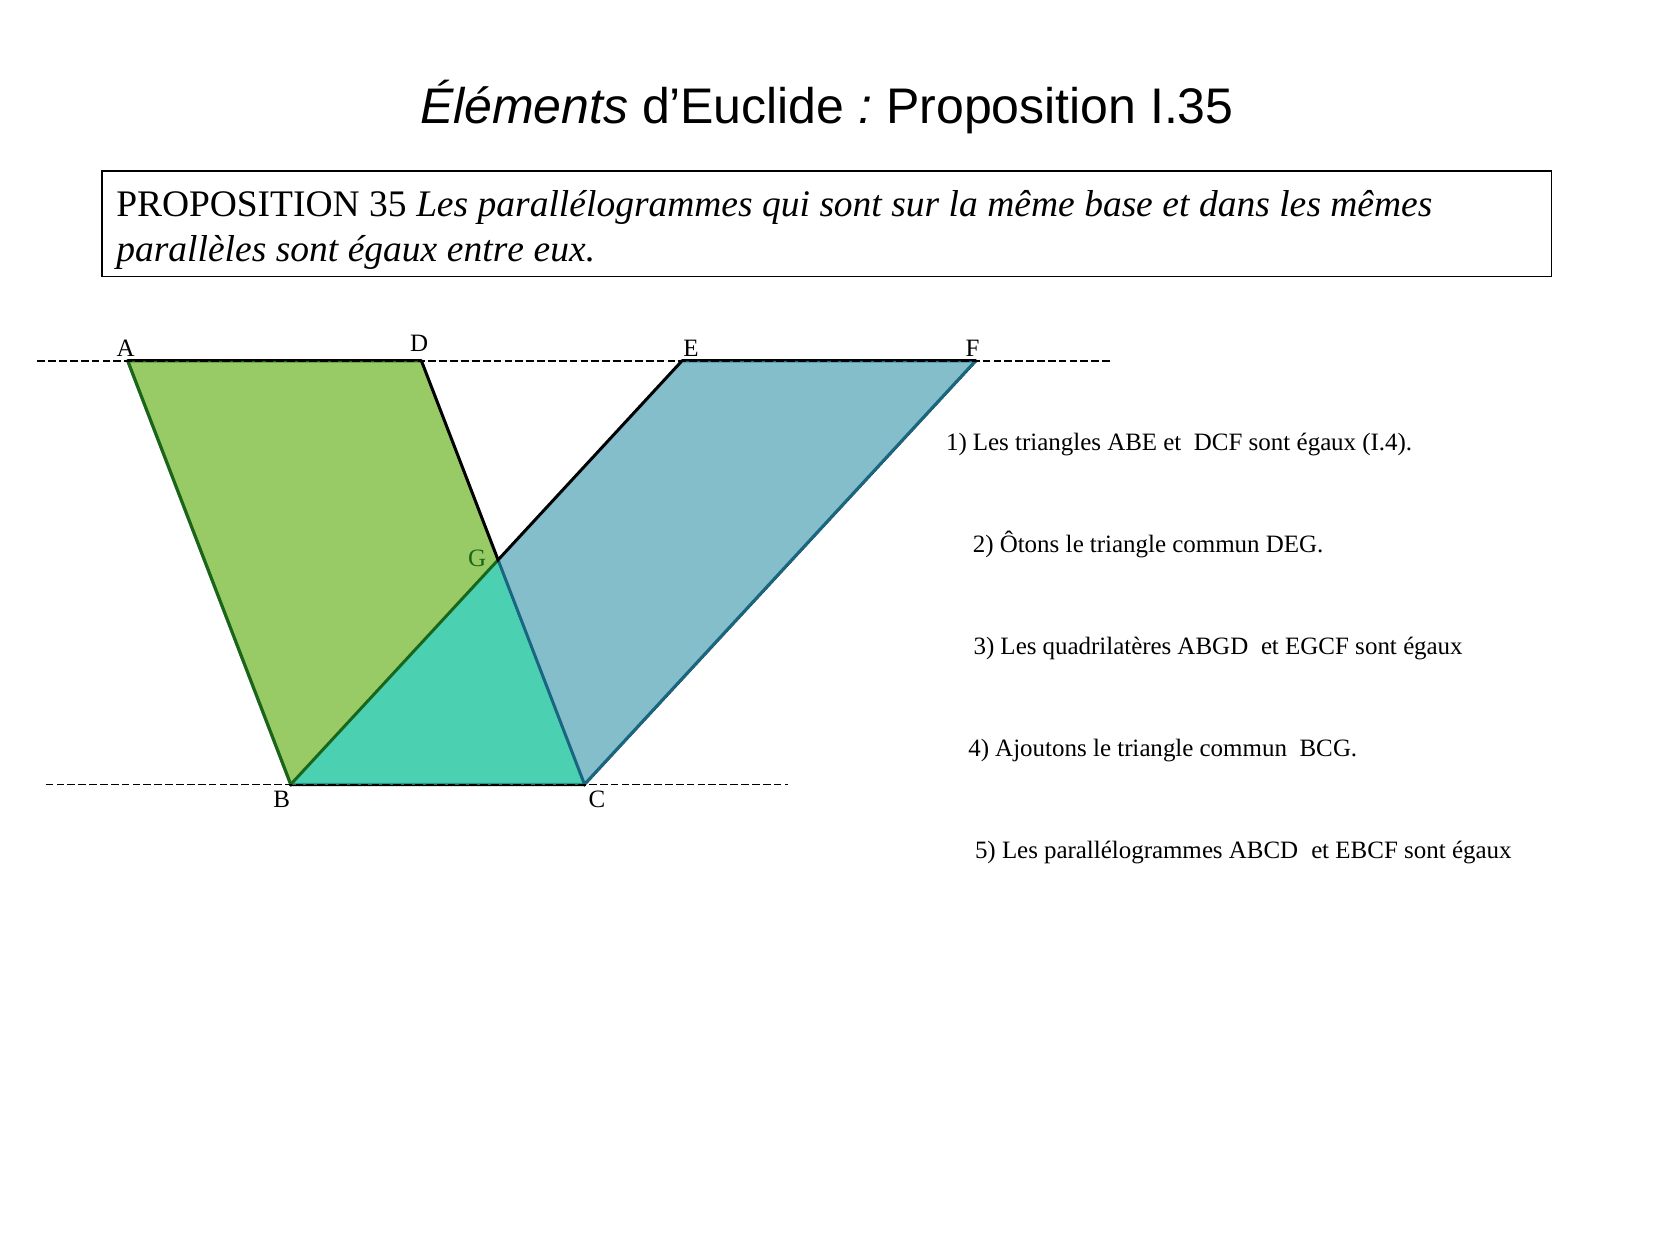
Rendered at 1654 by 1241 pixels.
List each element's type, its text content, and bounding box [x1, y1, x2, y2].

text_box [427, 360, 668, 547]
text_box 3) Les quadrilatères ABGDet EGCF sont égaux [958, 621, 1478, 668]
text_box F [950, 323, 1005, 373]
text_box B [258, 774, 313, 824]
text_box 1) Les triangles ABE et DCF sont égaux (I.4). [931, 417, 1428, 464]
text_box D [395, 318, 449, 368]
title Éléments d’Euclide : Proposition I.35 [124, 0, 1530, 207]
text_box G [487, 533, 507, 558]
text_box A [101, 324, 156, 374]
text_box [126, 360, 977, 785]
text_box 4) Ajoutons le triangle commun BCG. [953, 723, 1373, 770]
text_box 2) Ôtons le triangle commun DEG. [958, 519, 1339, 566]
text_box PROPOSITION 35 Les parallélogrammes qui sont sur la même base et dans les mêmes parallèles sont égaux entre eux. [101, 170, 1552, 277]
text_box E [668, 323, 723, 372]
text_box 5) Les parallélogrammes ABCDet EBCF sont égaux [960, 825, 1527, 871]
text_box C [573, 774, 628, 824]
